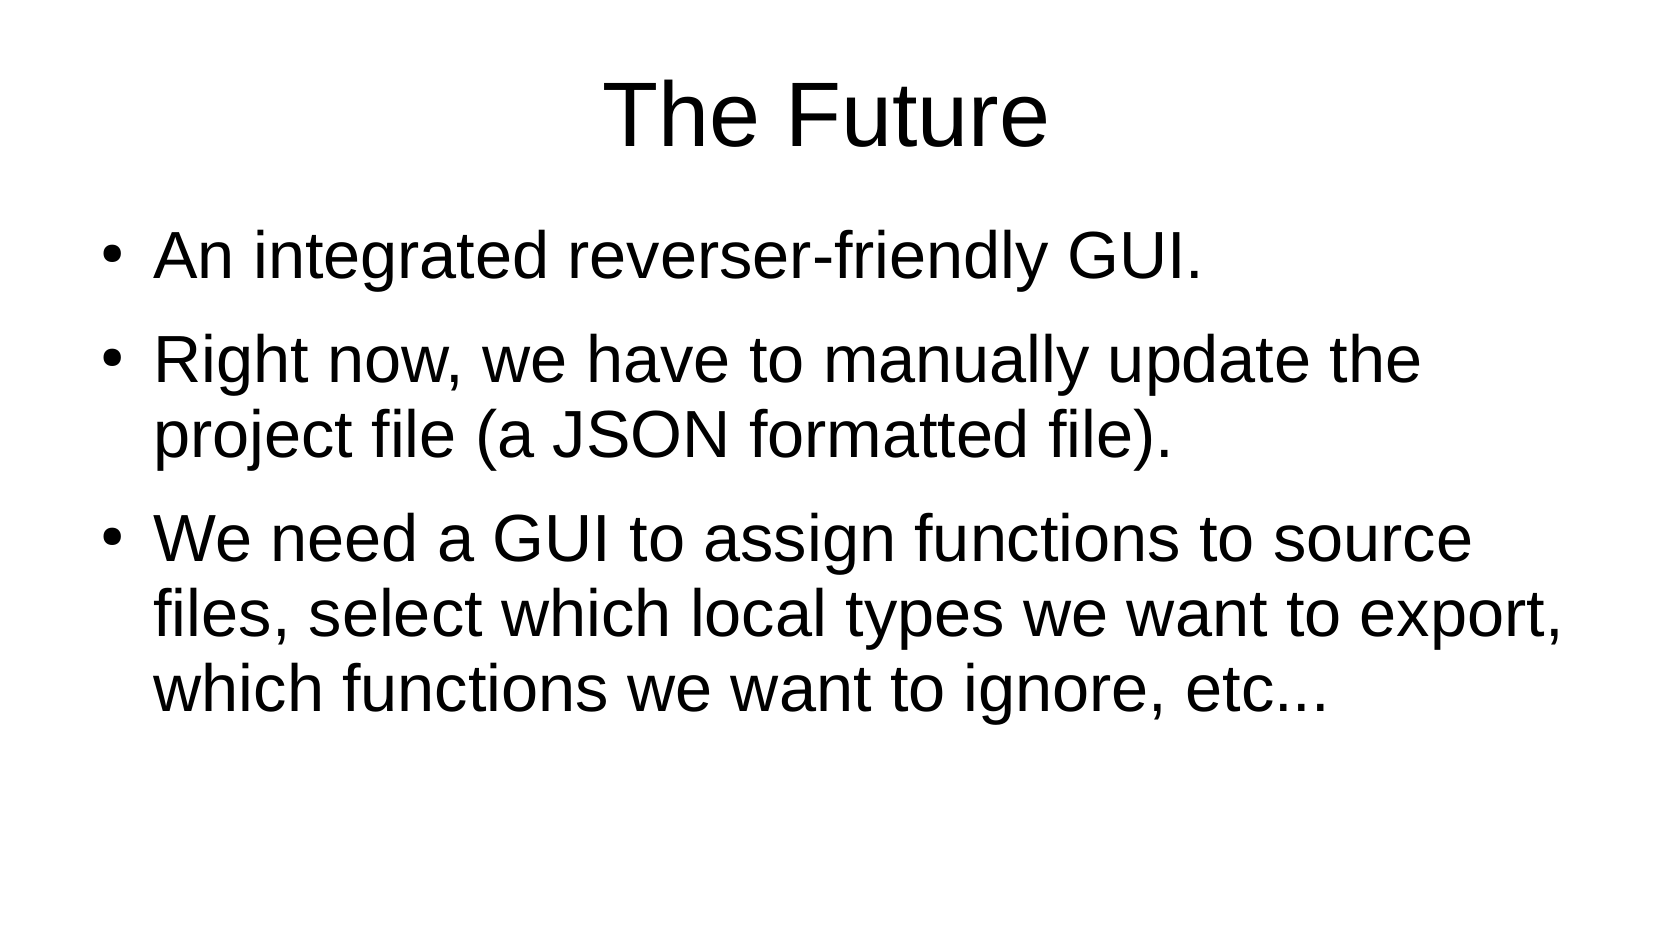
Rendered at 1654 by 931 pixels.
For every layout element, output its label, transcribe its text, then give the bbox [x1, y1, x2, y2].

list An integrated reverser-friendly GUI. Right now, we have to manually update the project file (a JSON formatted file). We need a GUI to assign functions to source files, select which local types we want to export, which functions we want to ignore, etc... [82, 217, 1571, 758]
title The Future [82, 37, 1571, 193]
